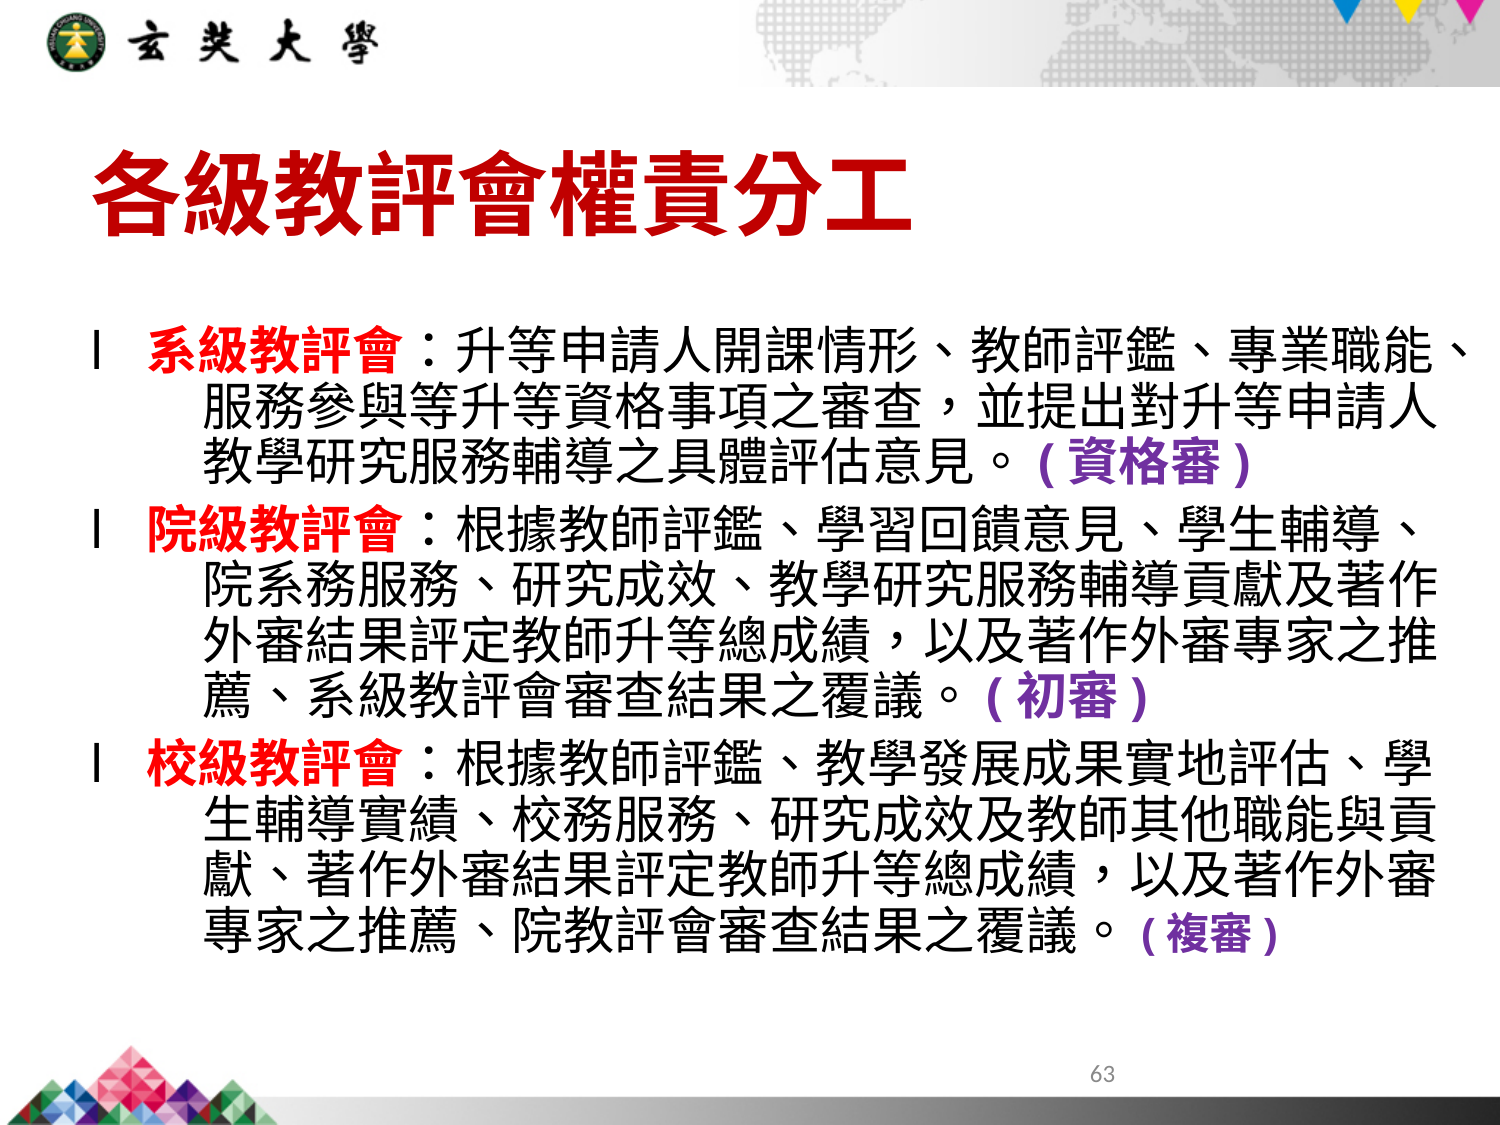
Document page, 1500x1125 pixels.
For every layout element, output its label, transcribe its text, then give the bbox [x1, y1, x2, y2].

text_box 63 [1074, 1042, 1426, 1103]
text_box 各級教評會權責分工 [75, 115, 1426, 268]
text_box 系級教評會：升等申請人開課情形、教師評鑑、專業職能、服務參與等升等資格事項之審查，並提出對升等申請人教學研究服務輔導之具體評估意見。(資格審) 院級教評會：根據教師評鑑、學習回饋意見、學生輔導、院系務服務、研究成效、教學研究服務輔導貢獻及著作外審結果評定教師升等總成績，以及著作外審專家之推薦、系級教評會審查結果之覆議。(初審) 校級教評會：根據教師評鑑、教學發展成果實地評估、學生輔導實績、校務服務、研究成效及教師其他職能與貢獻、著作外審結果評定教師升等總成績，以及著作外審專家之推薦、院教評會審查結果之覆議。(複審) [75, 317, 1483, 1038]
